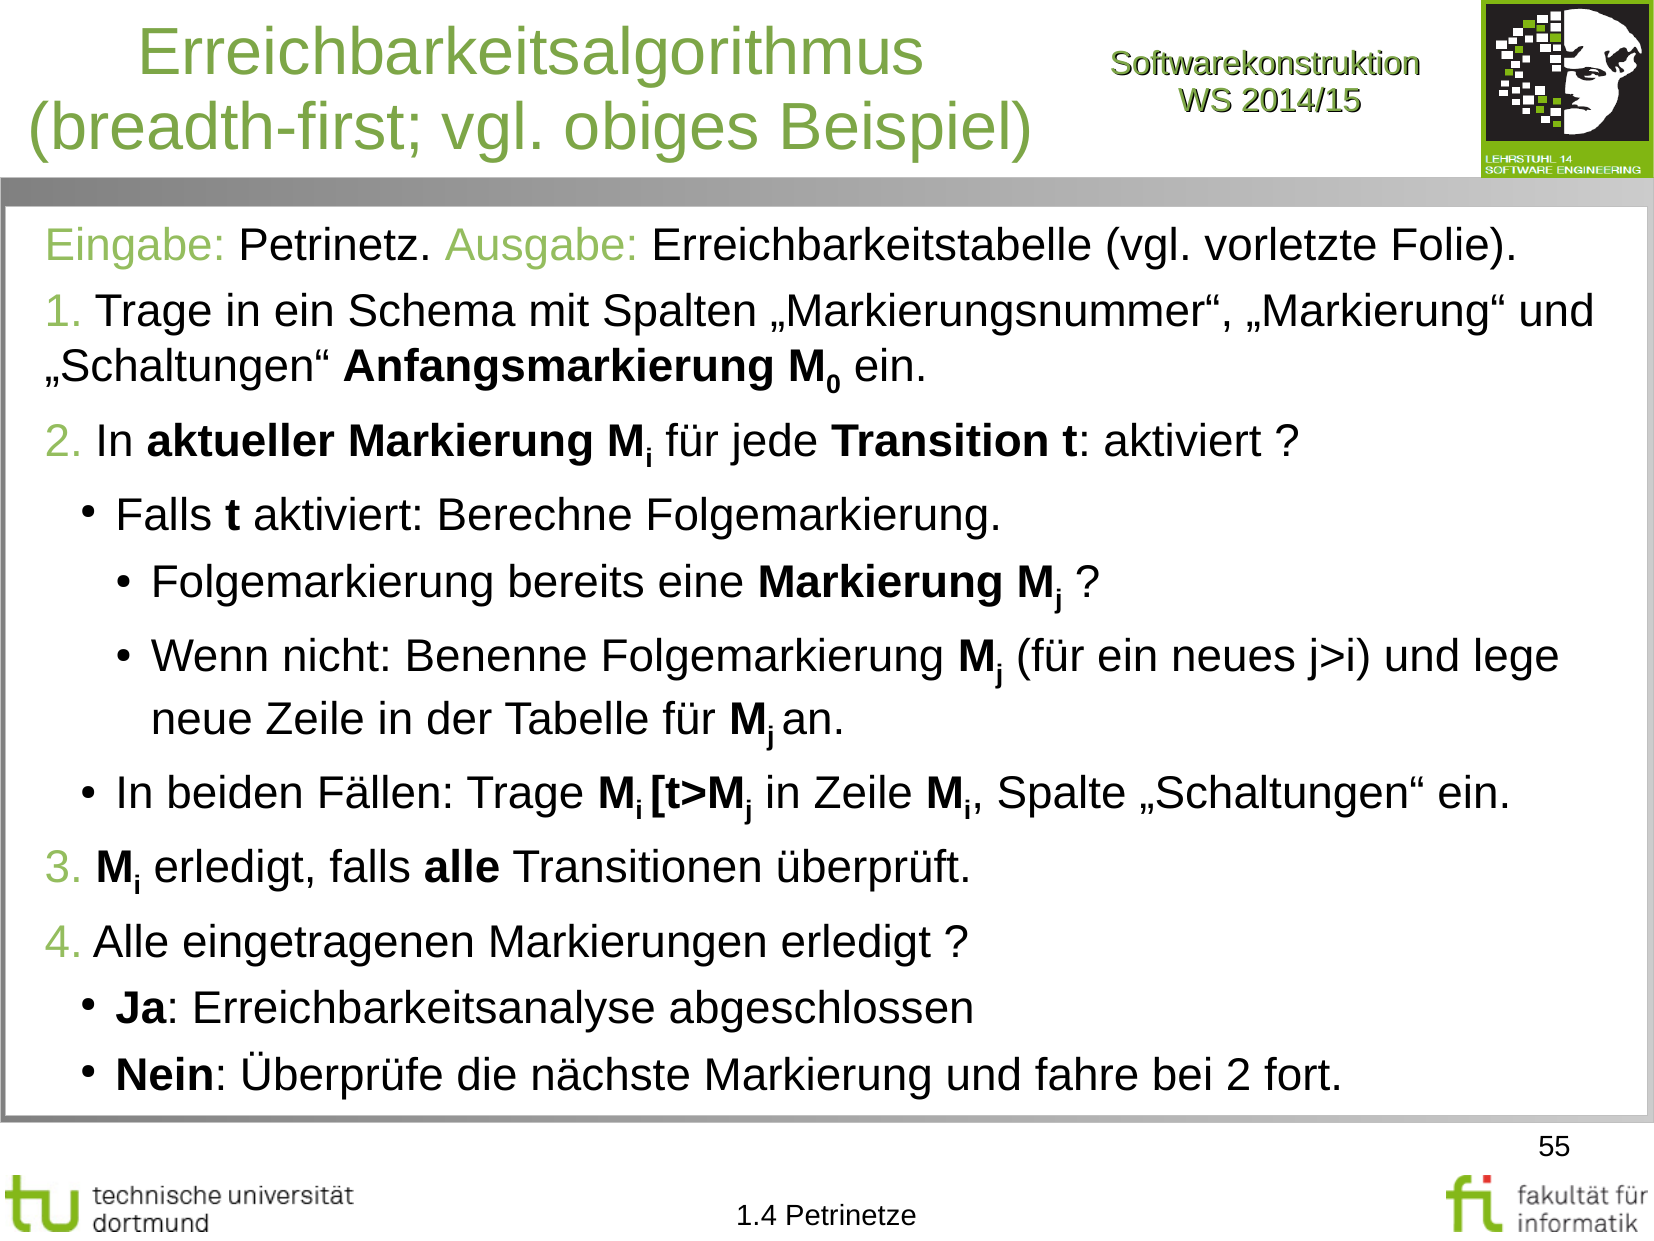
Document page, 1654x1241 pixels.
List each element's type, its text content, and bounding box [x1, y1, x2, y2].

picture [1446, 1175, 1648, 1232]
title Erreichbarkeitsalgorithmus (breadth-first; vgl. obiges Beispiel) [0, 0, 1064, 178]
picture [1481, 0, 1654, 178]
text_box Eingabe: Petrinetz. Ausgabe: Erreichbarkeitstabelle (vgl. vorletzte Folie). 1. Trage in ein Schema mit Spalten „Markierungsnummer“, „Markierung“ und „Schaltungen“ Anfangsmarkierung M0 ein. 2. In aktueller Markierung Mi für jede Transition t: aktiviert ? Falls t aktiviert: Berechne Folgemarkierung. Folgemarkierung bereits eine Markierung Mj ? Wenn nicht: Benenne Folgemarkierung Mj (für ein neues j>i) und lege neue Zeile in der Tabelle für Mj an. In beiden Fällen: Trage Mi [t>Mj in Zeile Mi, Spalte „Schaltungen“ ein. 3. Mi erledigt, falls alle Transitionen überprüft. 4. Alle eingetragenen Markierungen erledigt ? Ja: Erreichbarkeitsanalyse abgeschlossen Nein: Überprüfe die nächste Markierung und fahre bei 2 fort. [29, 206, 1654, 1125]
picture [5, 1175, 354, 1232]
